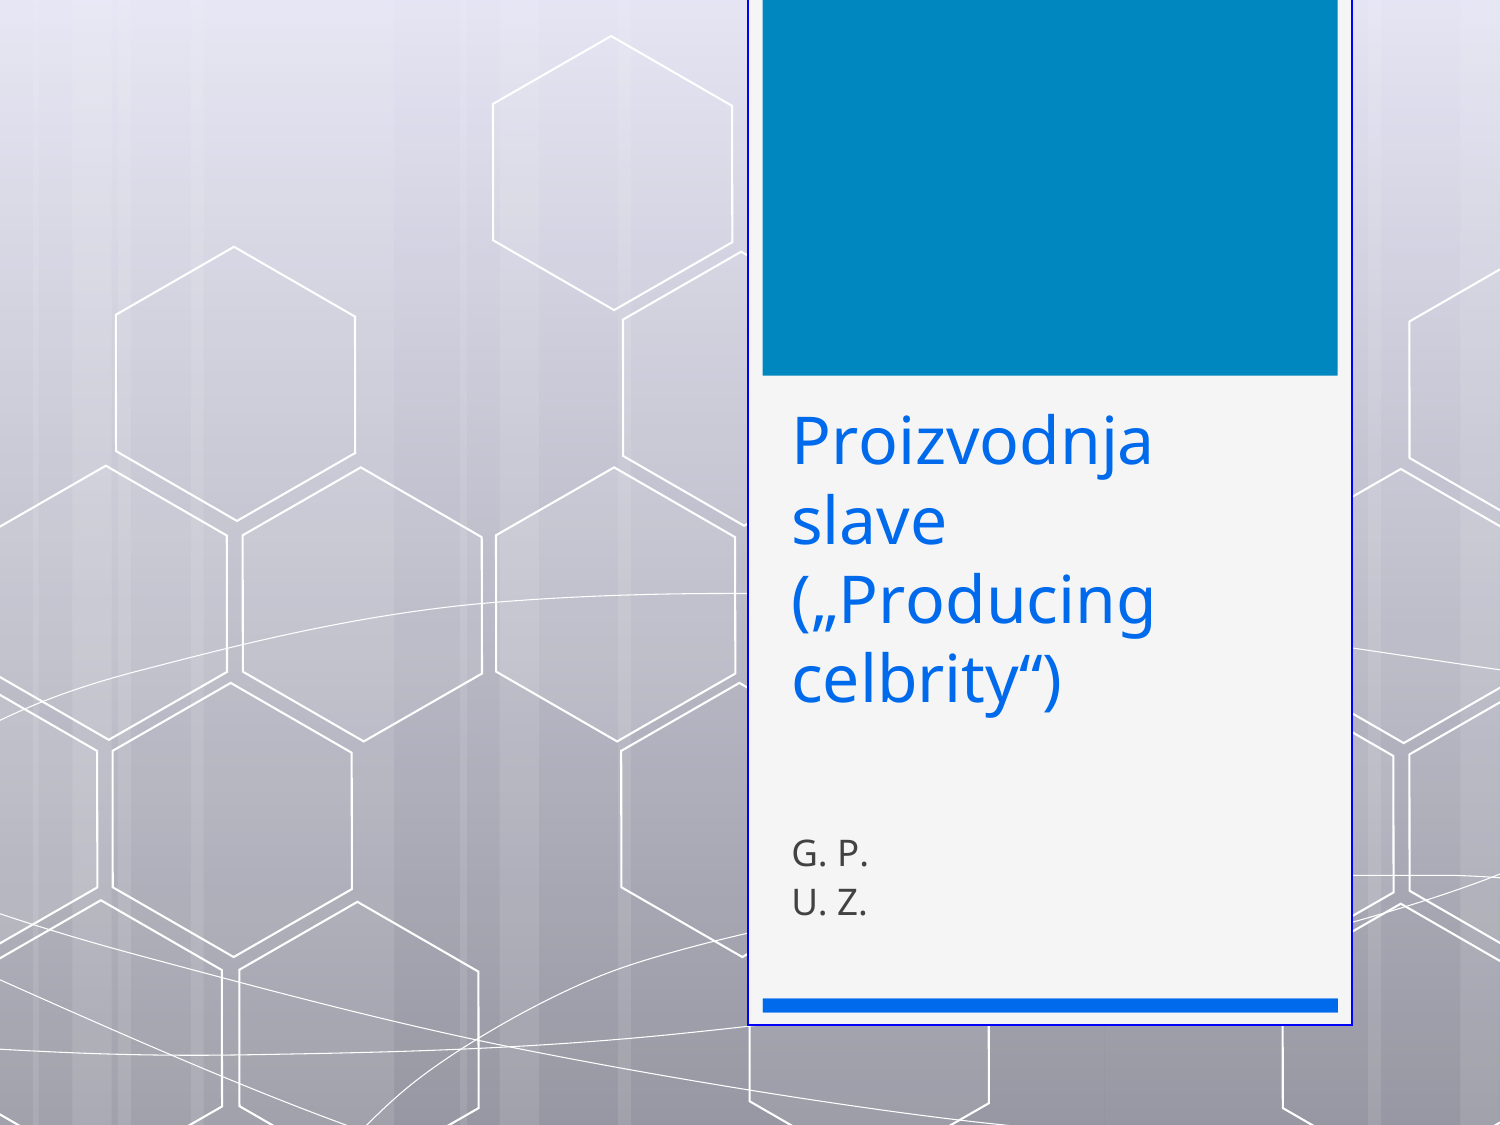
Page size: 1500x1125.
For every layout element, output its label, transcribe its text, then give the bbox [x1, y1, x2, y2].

text_box G. P. U. Z. [776, 725, 1320, 933]
text_box Proizvodnja slave („Producing celbrity“) [776, 388, 1321, 724]
